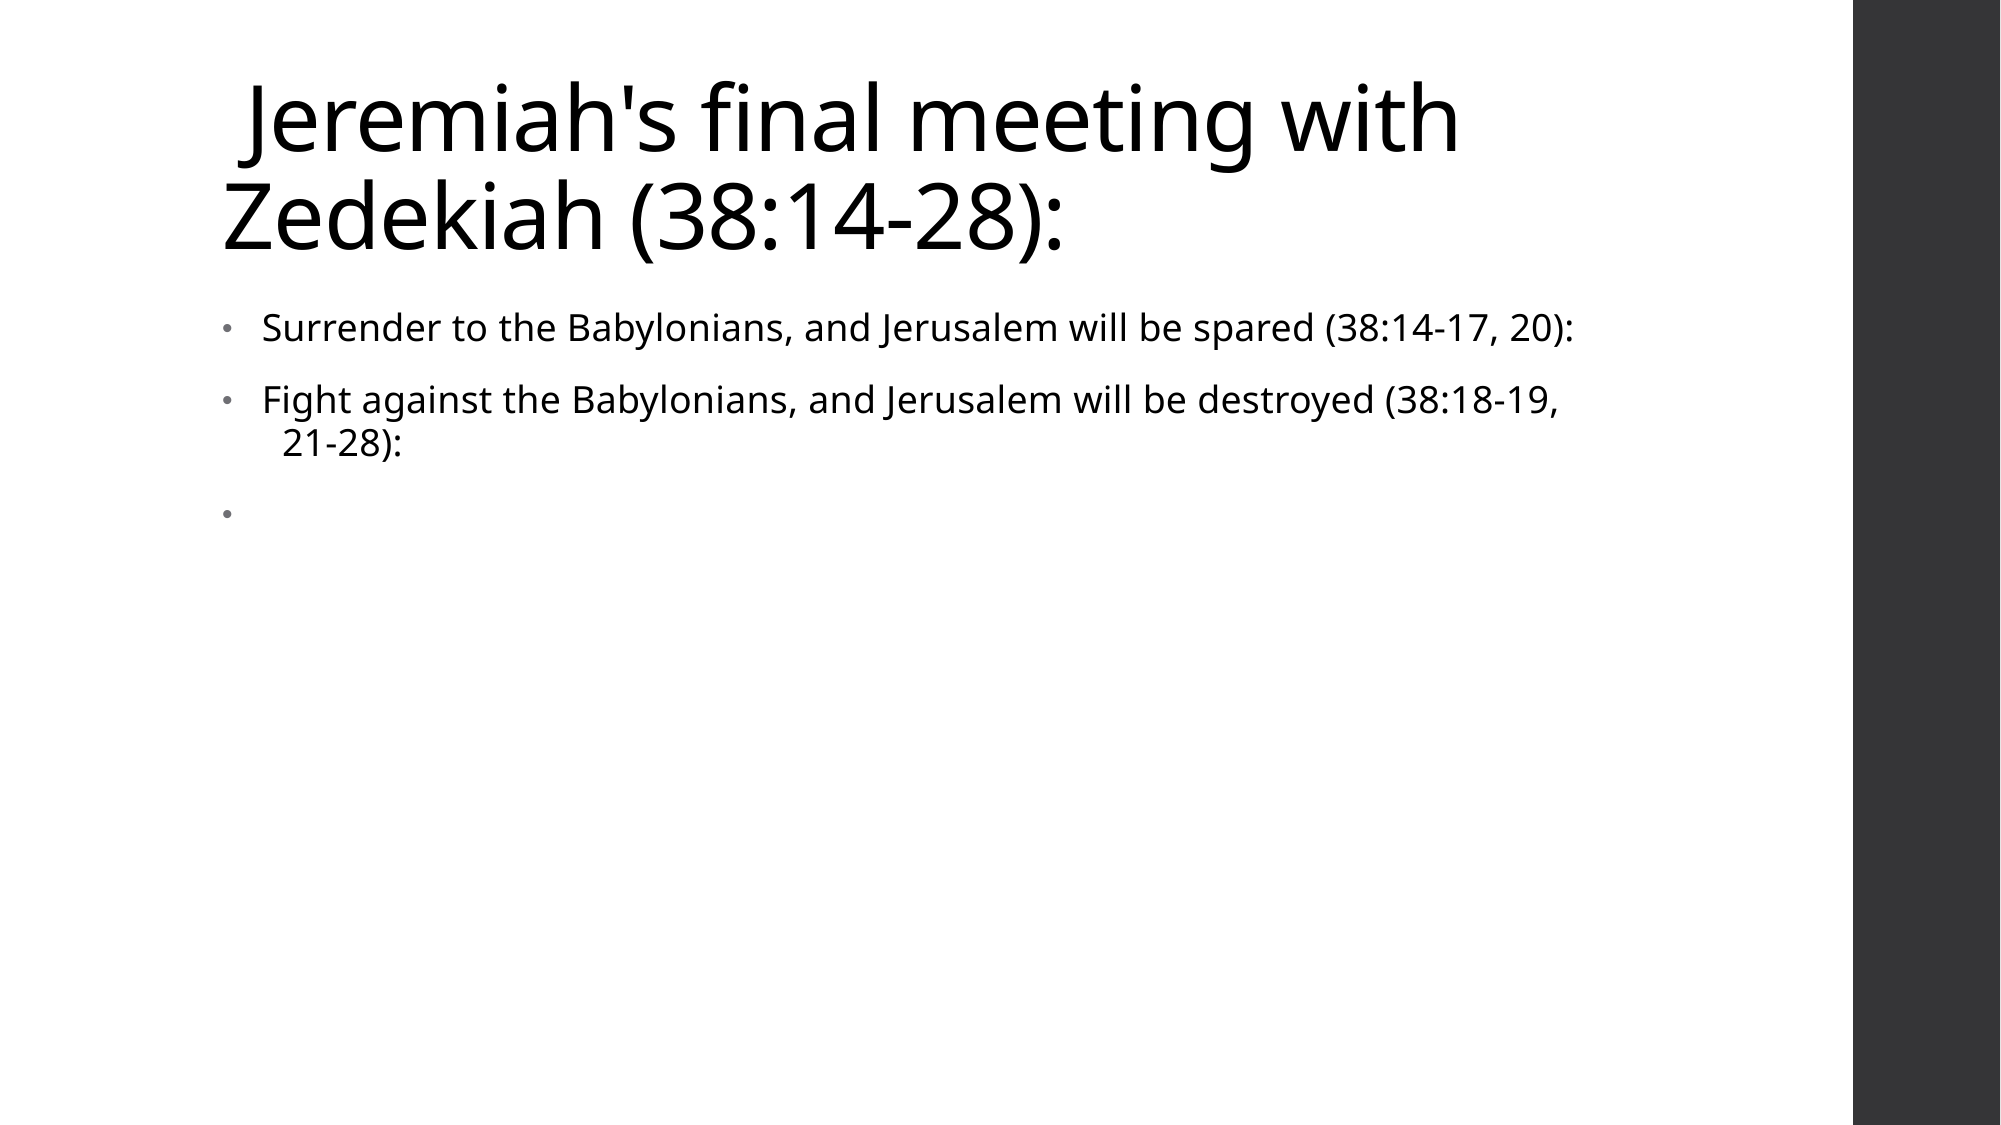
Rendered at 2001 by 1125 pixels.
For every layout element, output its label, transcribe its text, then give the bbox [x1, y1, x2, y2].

list Surrender to the Babylonians, and Jerusalem will be spared (38:14-17, 20): Fight against the Babylonians, and Jerusalem will be destroyed (38:18-19, 21-28): [206, 299, 1617, 1014]
title Jeremiah's final meeting with Zedekiah (38:14-28): [206, 60, 1797, 278]
